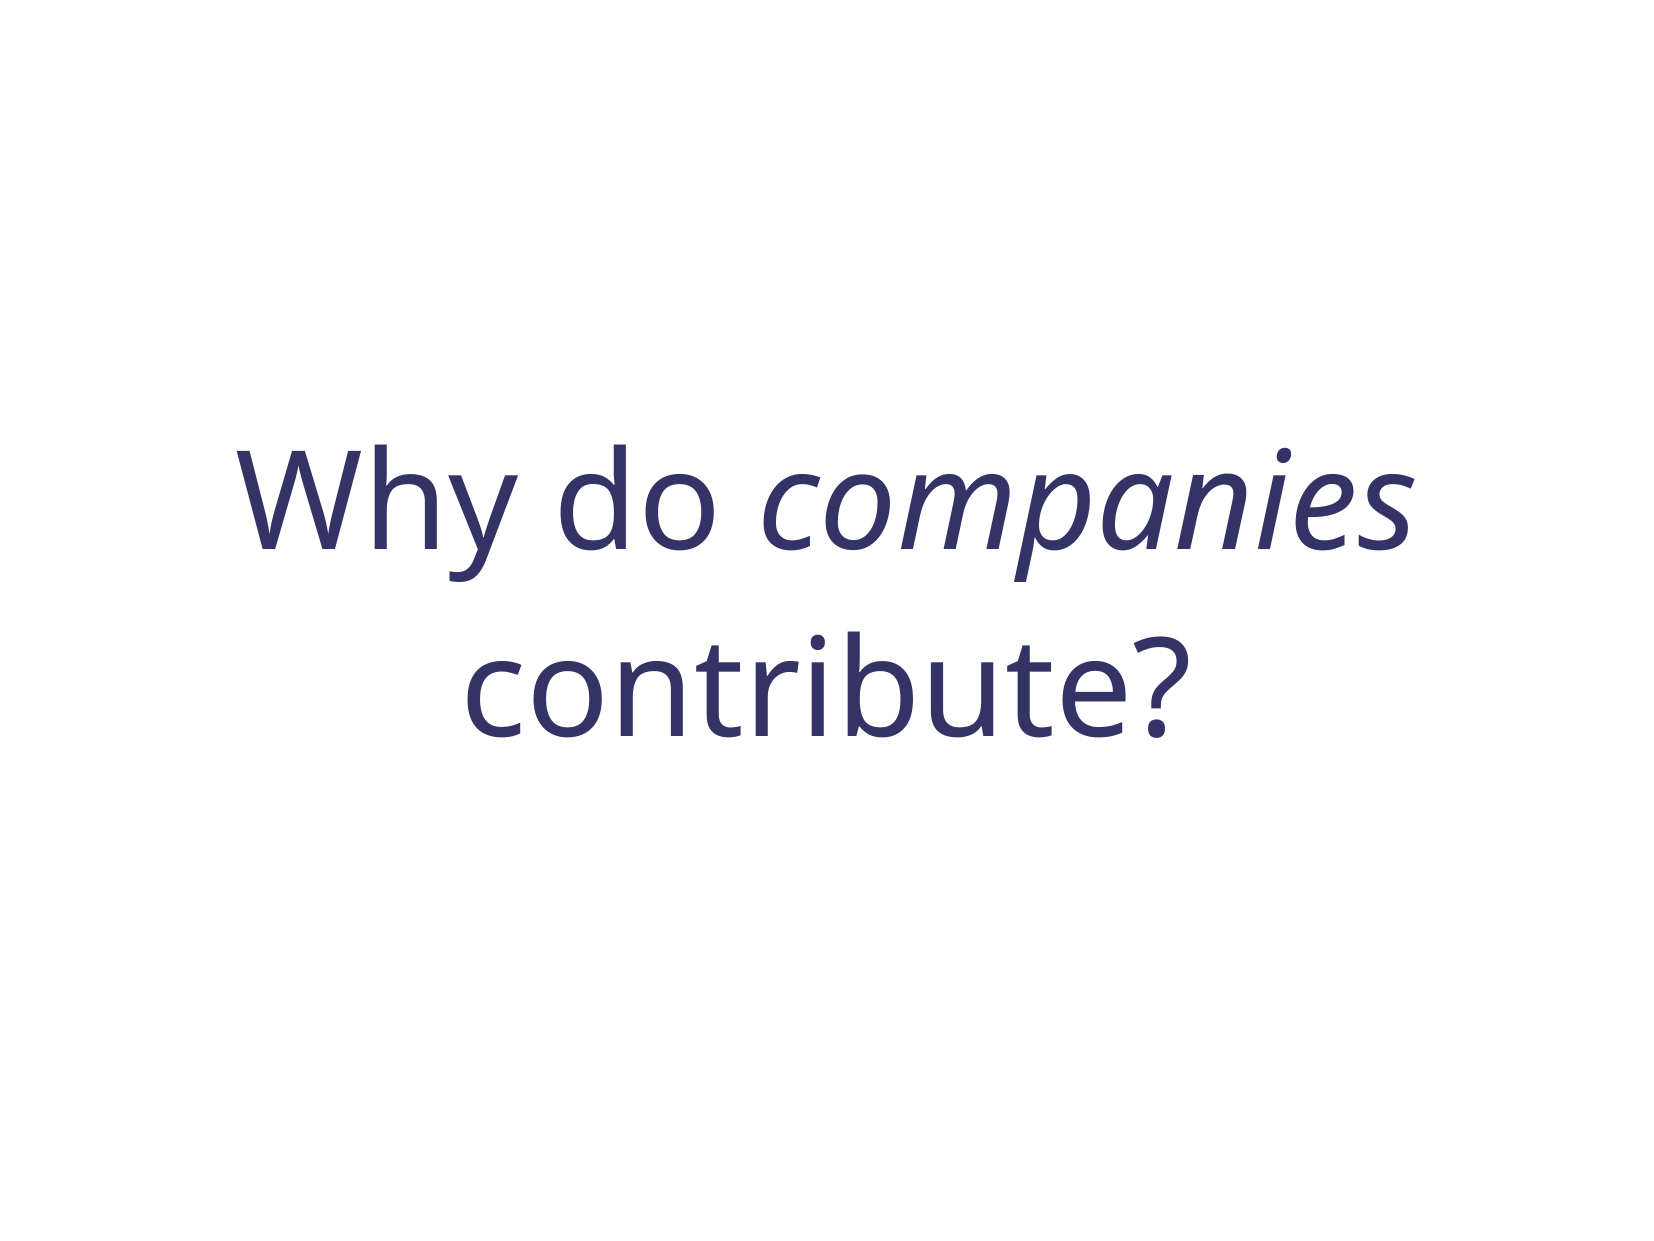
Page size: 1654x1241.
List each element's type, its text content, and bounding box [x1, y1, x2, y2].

title Why do companies contribute? [82, 422, 1571, 757]
